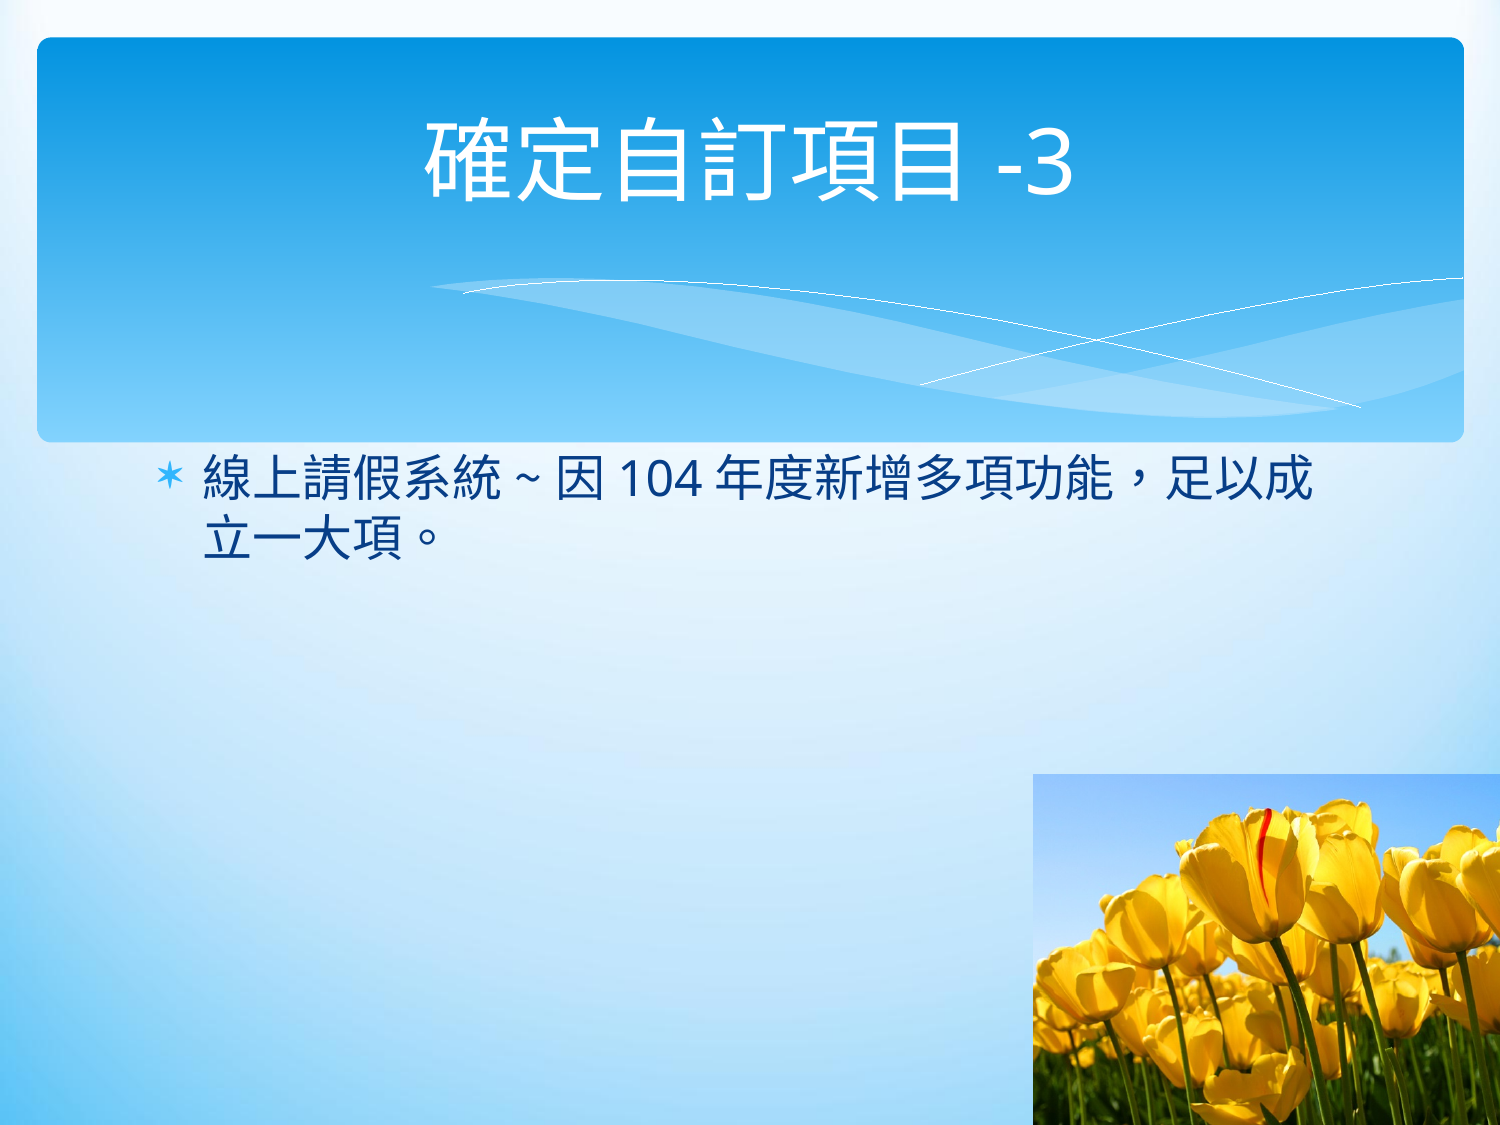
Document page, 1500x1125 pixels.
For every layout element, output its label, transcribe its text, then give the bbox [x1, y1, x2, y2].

list 線上請假系統~因104年度新增多項功能，足以成立一大項。 [142, 438, 1359, 1005]
picture [0, 0, 1500, 1125]
title 確定自訂項目-3 [75, 55, 1426, 261]
